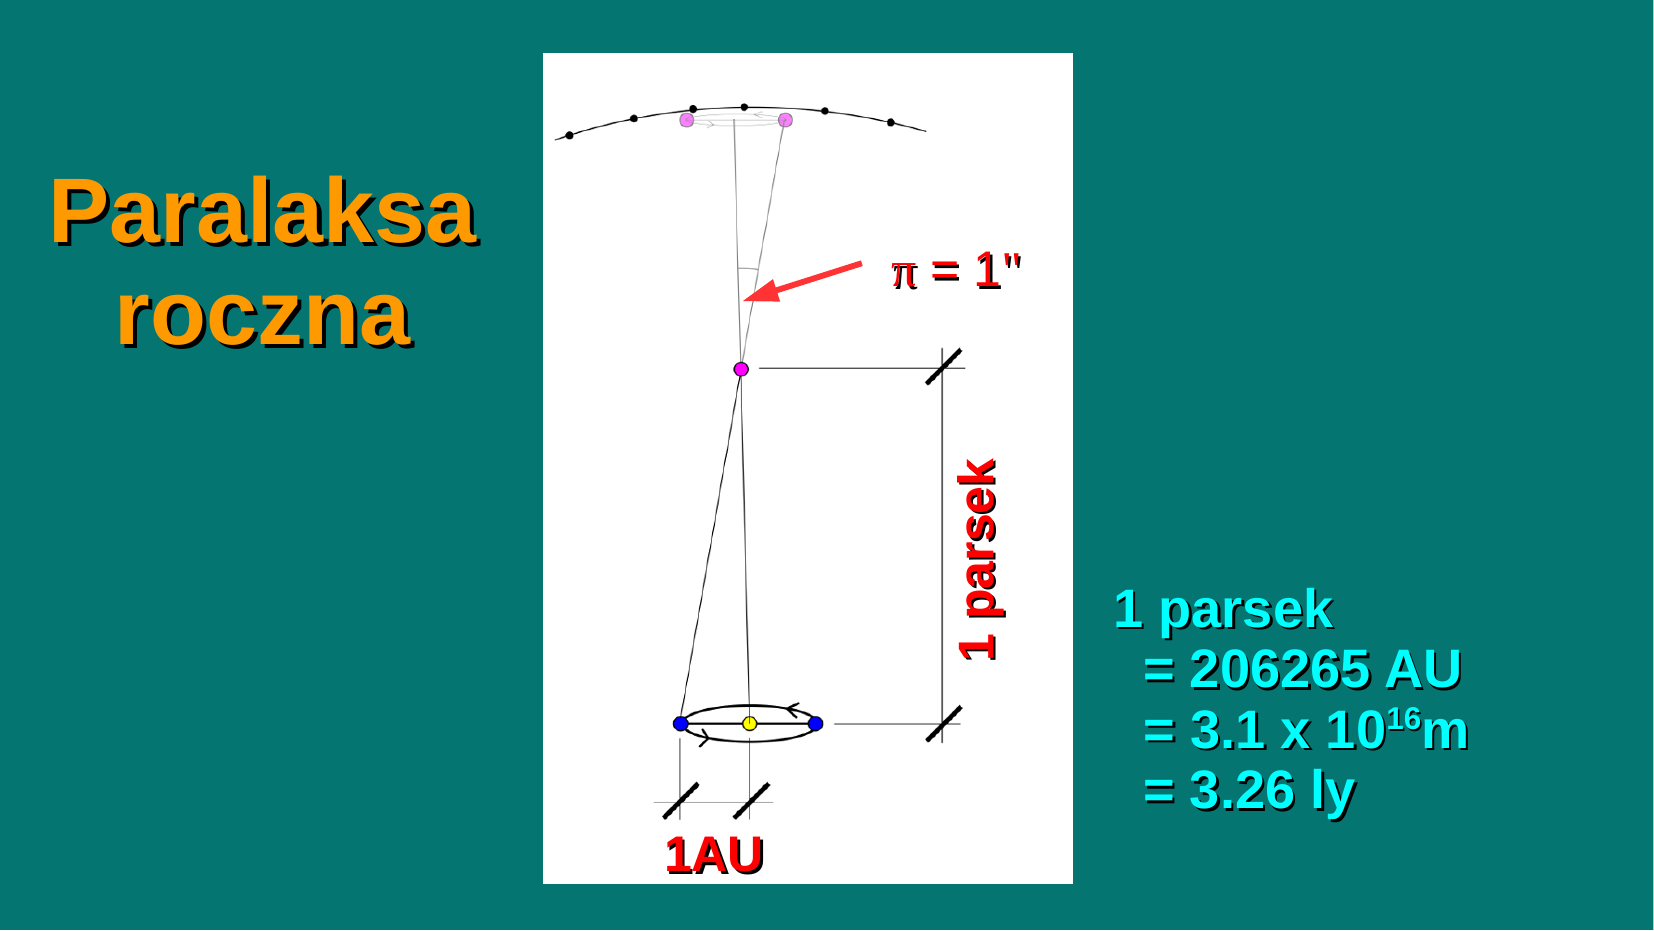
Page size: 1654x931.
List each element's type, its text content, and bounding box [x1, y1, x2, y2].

text_box 1 parsek [940, 414, 1078, 677]
picture [543, 53, 1073, 884]
text_box π = 1" [876, 234, 1037, 306]
text_box 1 parsek = 206265 AU = 3.1 x 1016m = 3.26 ly [1098, 570, 1639, 828]
title Paralaksa roczna [16, 107, 509, 416]
text_box 1AU [649, 819, 792, 931]
